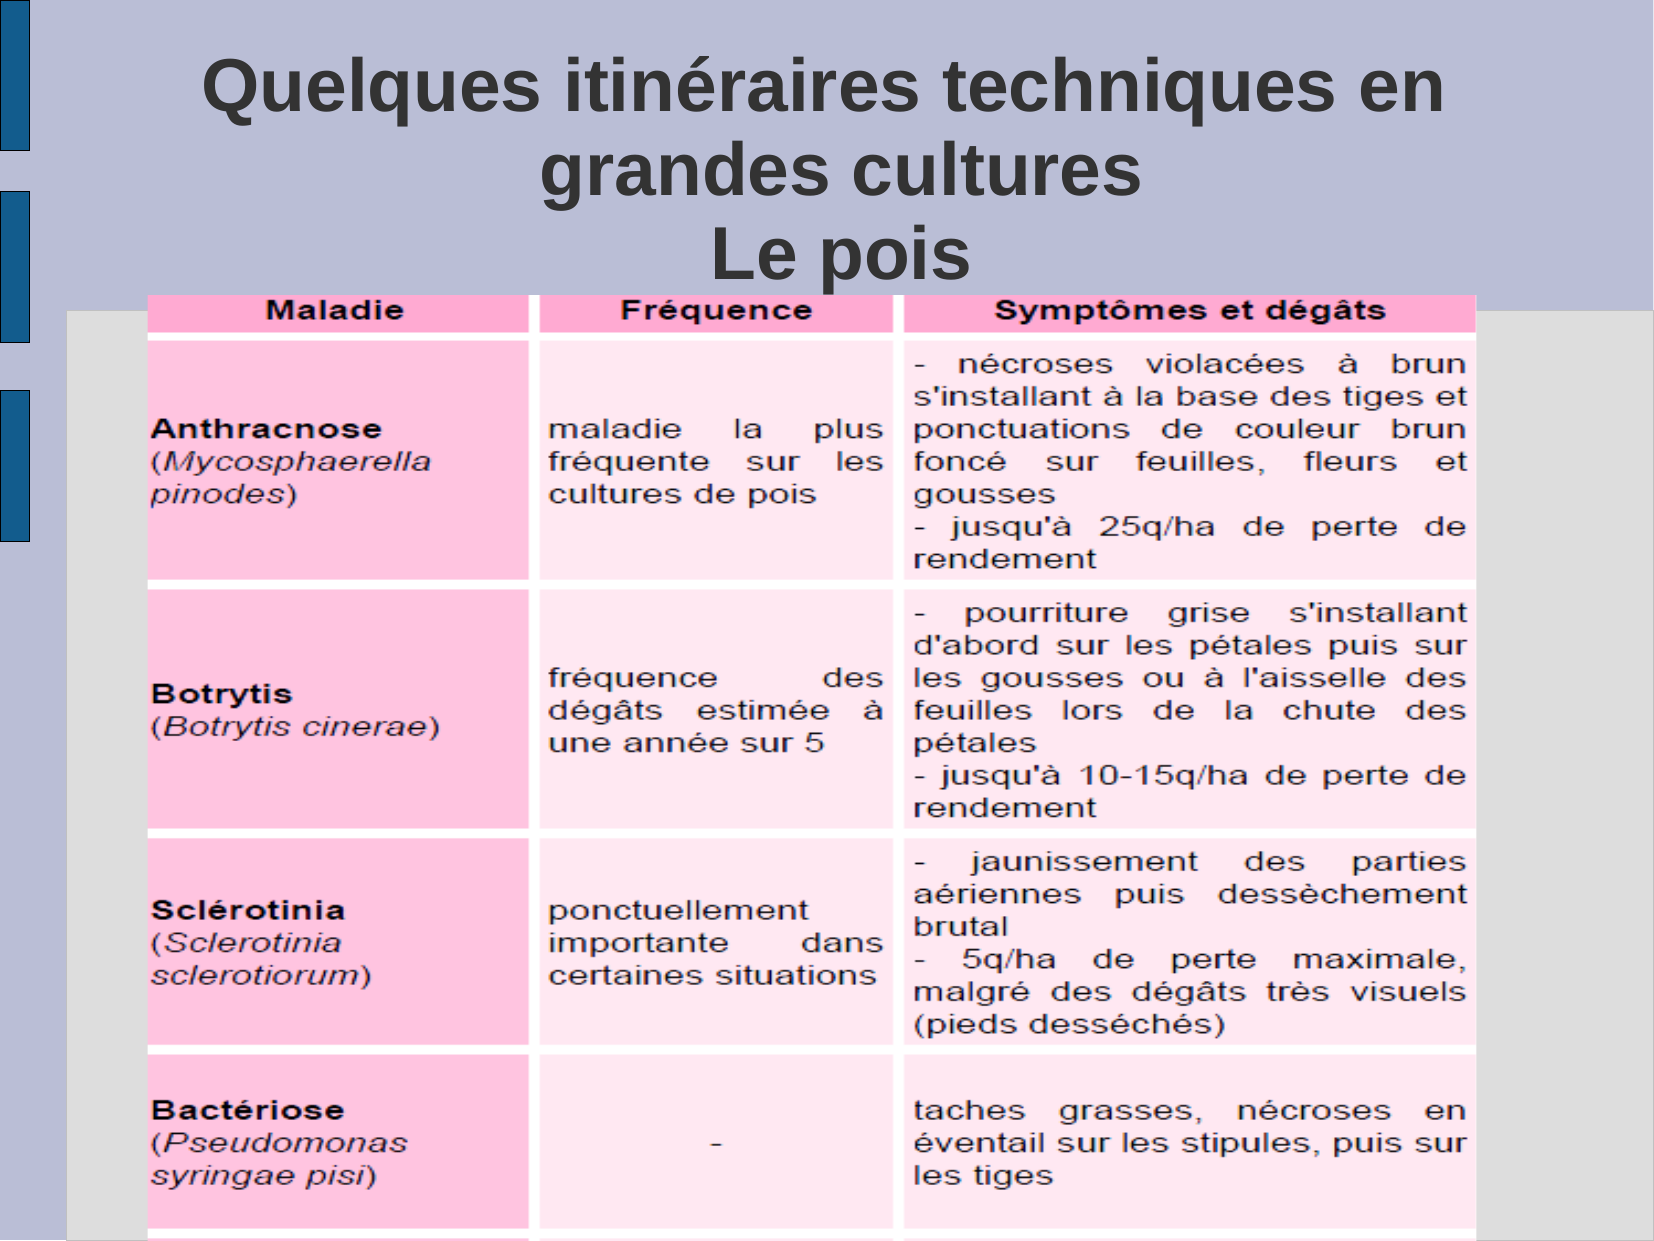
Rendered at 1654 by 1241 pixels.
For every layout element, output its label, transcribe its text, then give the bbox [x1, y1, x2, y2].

picture [147, 295, 1477, 1241]
title Quelques itinéraires techniques en grandes cultures Le pois [118, 13, 1531, 325]
